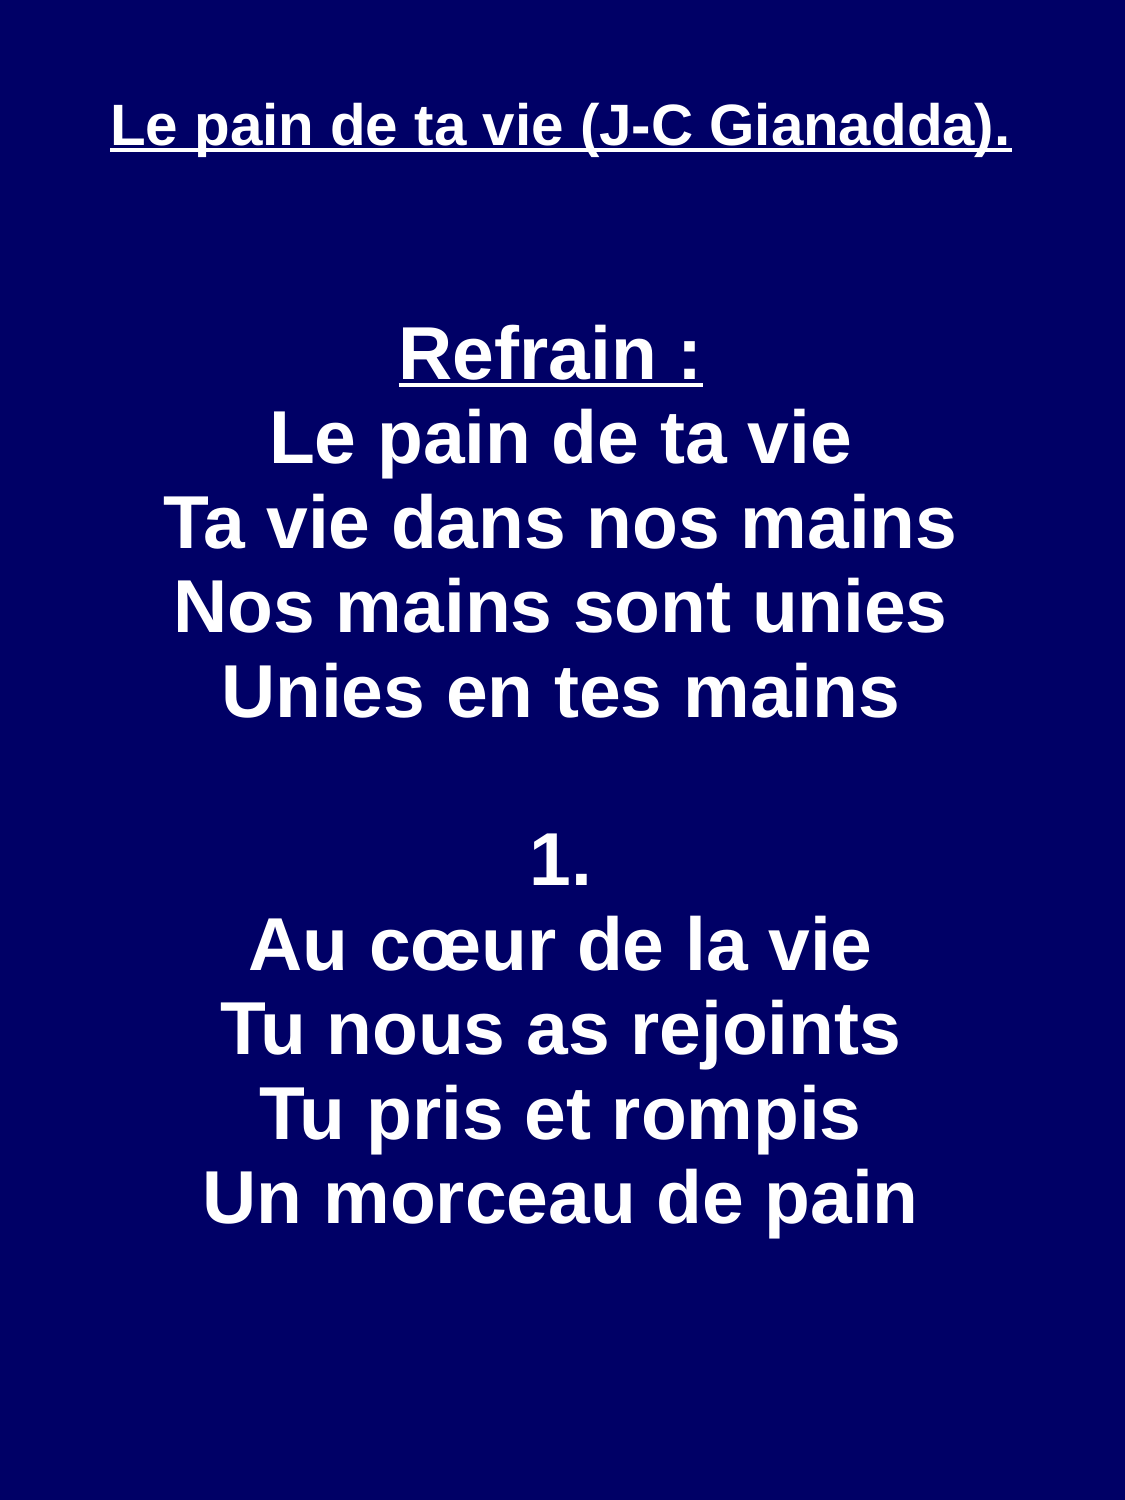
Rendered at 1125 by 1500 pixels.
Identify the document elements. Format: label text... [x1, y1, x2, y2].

text_box Le pain de ta vie (J-C Gianadda). Refrain : Le pain de ta vie Ta vie dans nos mains Nos mains sont unies Unies en tes mains 1. Au cœur de la vie Tu nous as rejoints Tu pris et rompis Un morceau de pain [11, 35, 1111, 1441]
